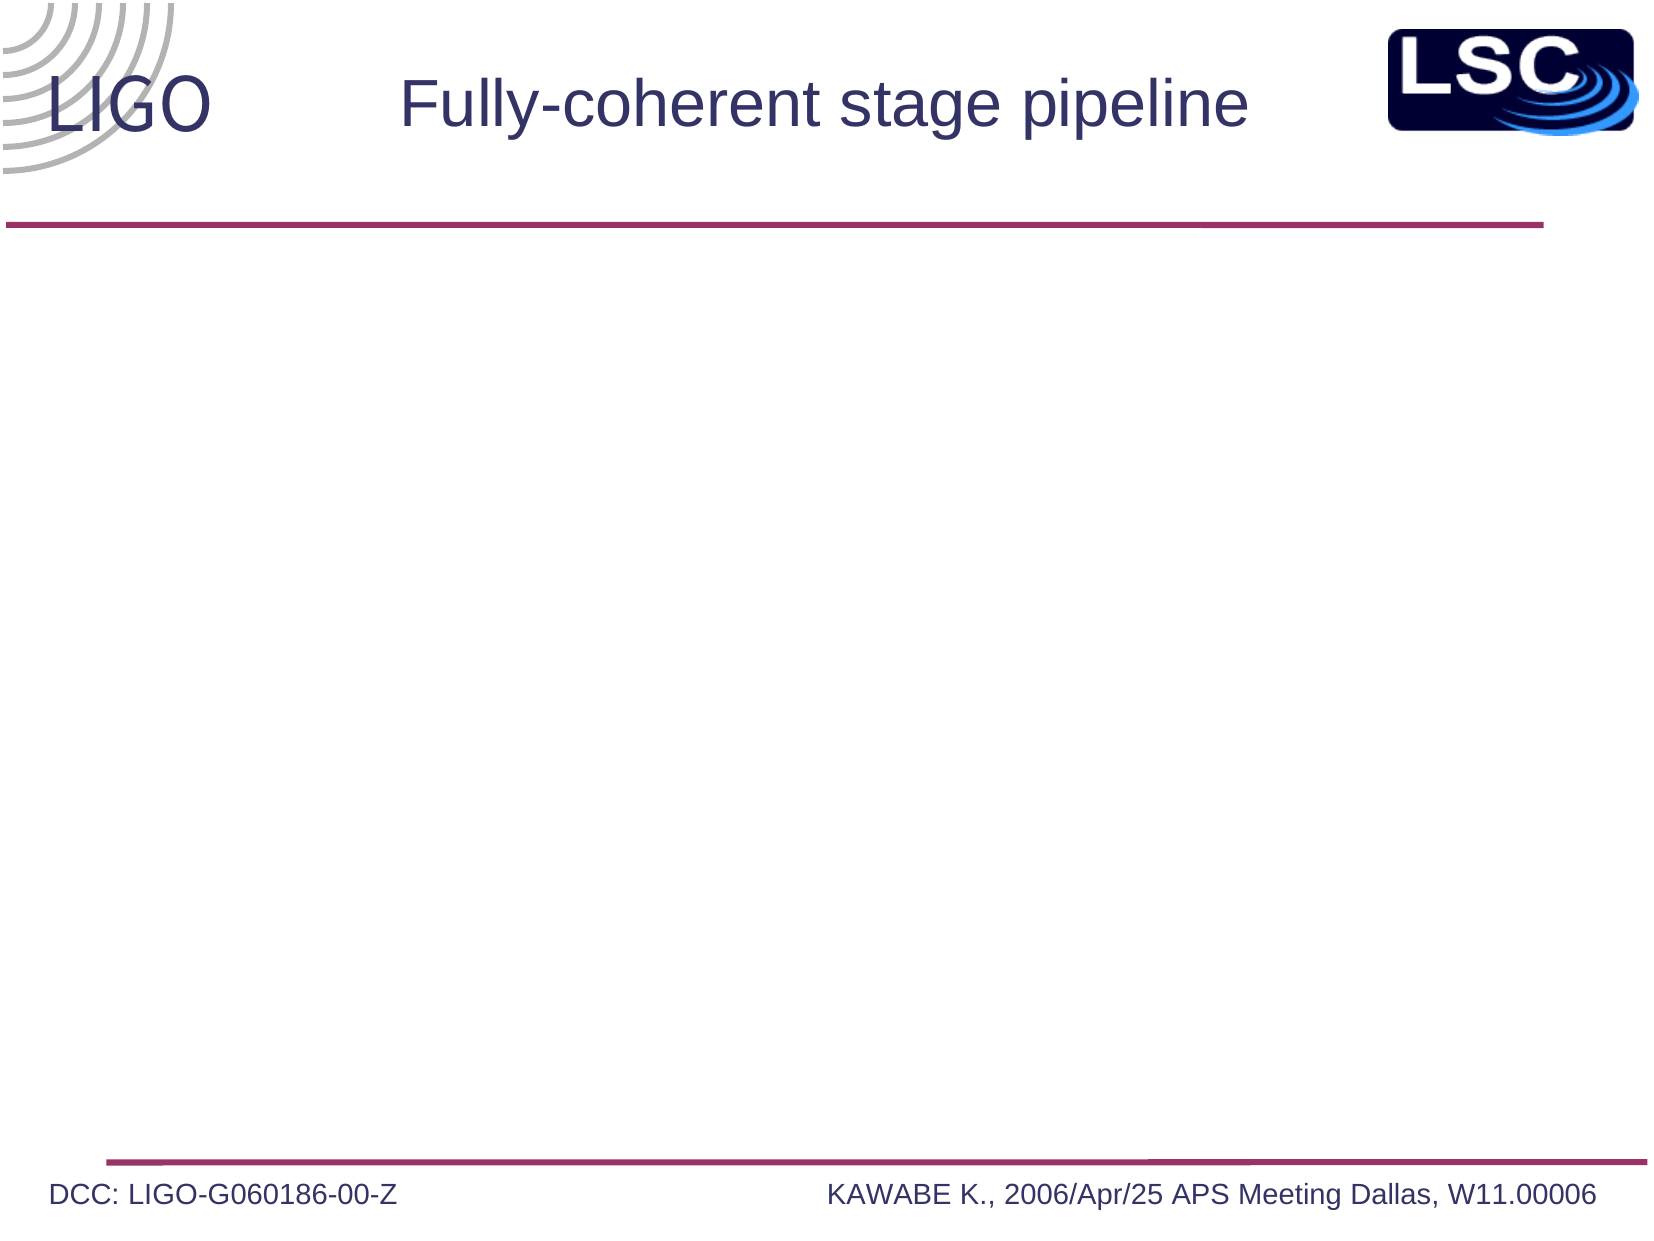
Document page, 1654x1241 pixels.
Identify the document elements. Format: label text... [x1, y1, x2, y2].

picture [1463, 29, 1639, 136]
title Fully-coherent stage pipeline [187, 0, 1463, 208]
